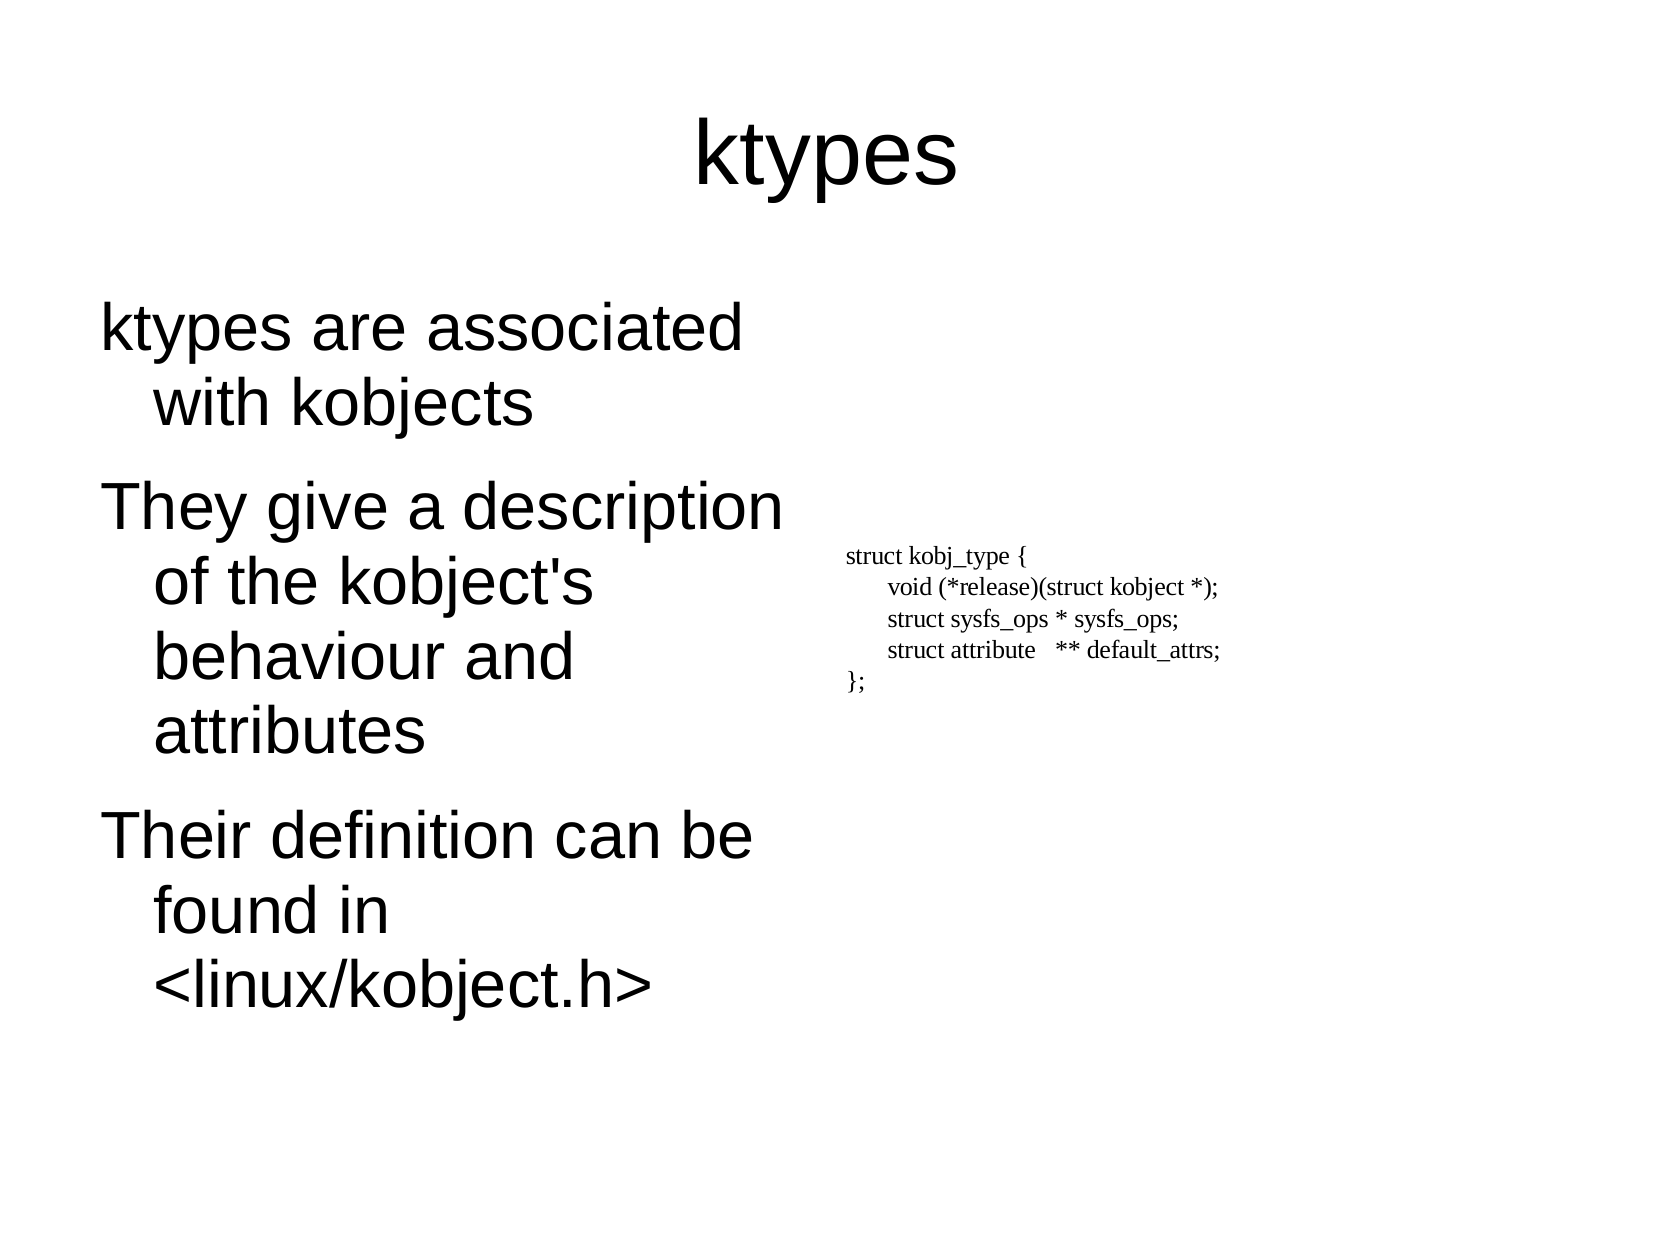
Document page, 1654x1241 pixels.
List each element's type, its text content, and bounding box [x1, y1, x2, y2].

list ktypes are associated with kobjects They give a description of the kobject's behaviour and attributes Their definition can be found in <linux/kobject.h> [82, 290, 809, 1109]
title ktypes [82, 49, 1571, 257]
chart [845, 290, 1572, 1109]
